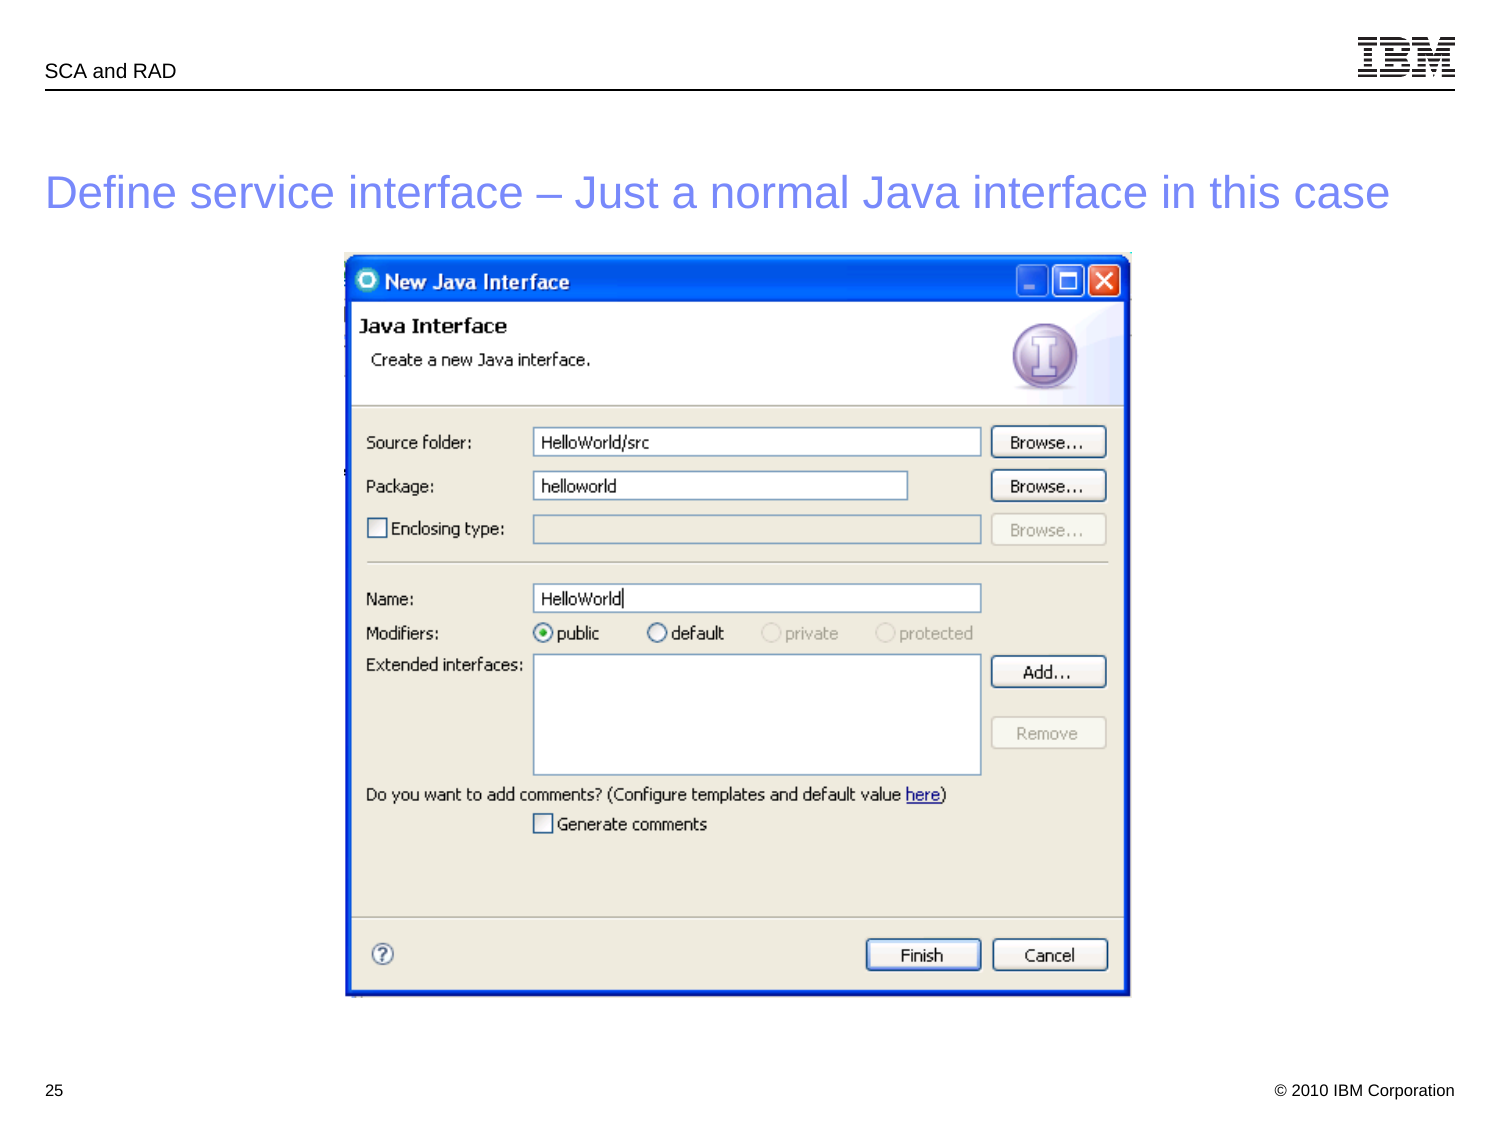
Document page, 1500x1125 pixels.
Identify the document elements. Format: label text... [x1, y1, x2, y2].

title Define service interface – Just a normal Java interface in this case [29, 89, 1455, 301]
picture [344, 252, 1132, 998]
picture [1358, 37, 1455, 77]
